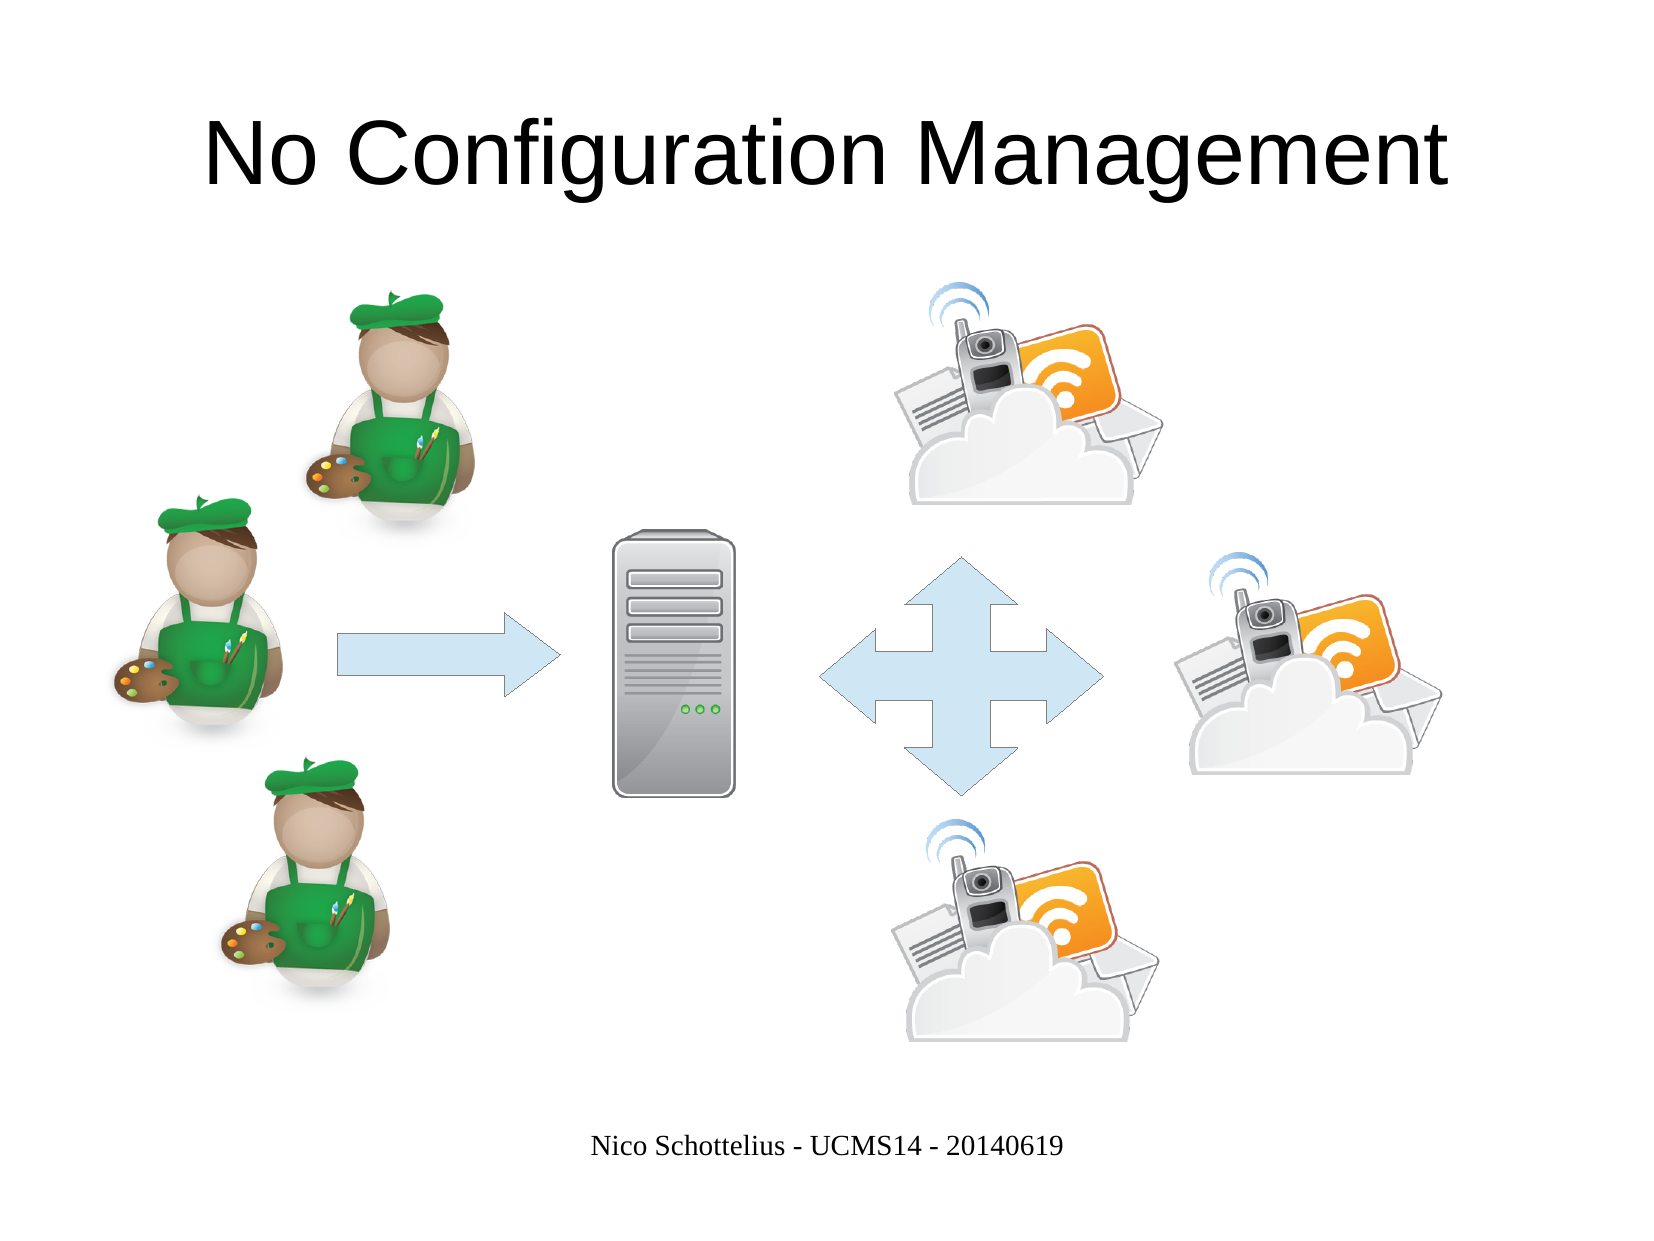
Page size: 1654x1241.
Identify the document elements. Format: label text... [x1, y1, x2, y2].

text_box [819, 556, 1104, 796]
picture [612, 529, 736, 798]
picture [891, 819, 1166, 1042]
text_box [337, 612, 561, 697]
picture [894, 282, 1170, 505]
picture [1174, 552, 1449, 775]
picture [99, 274, 505, 1015]
title No Configuration Management [82, 49, 1571, 257]
